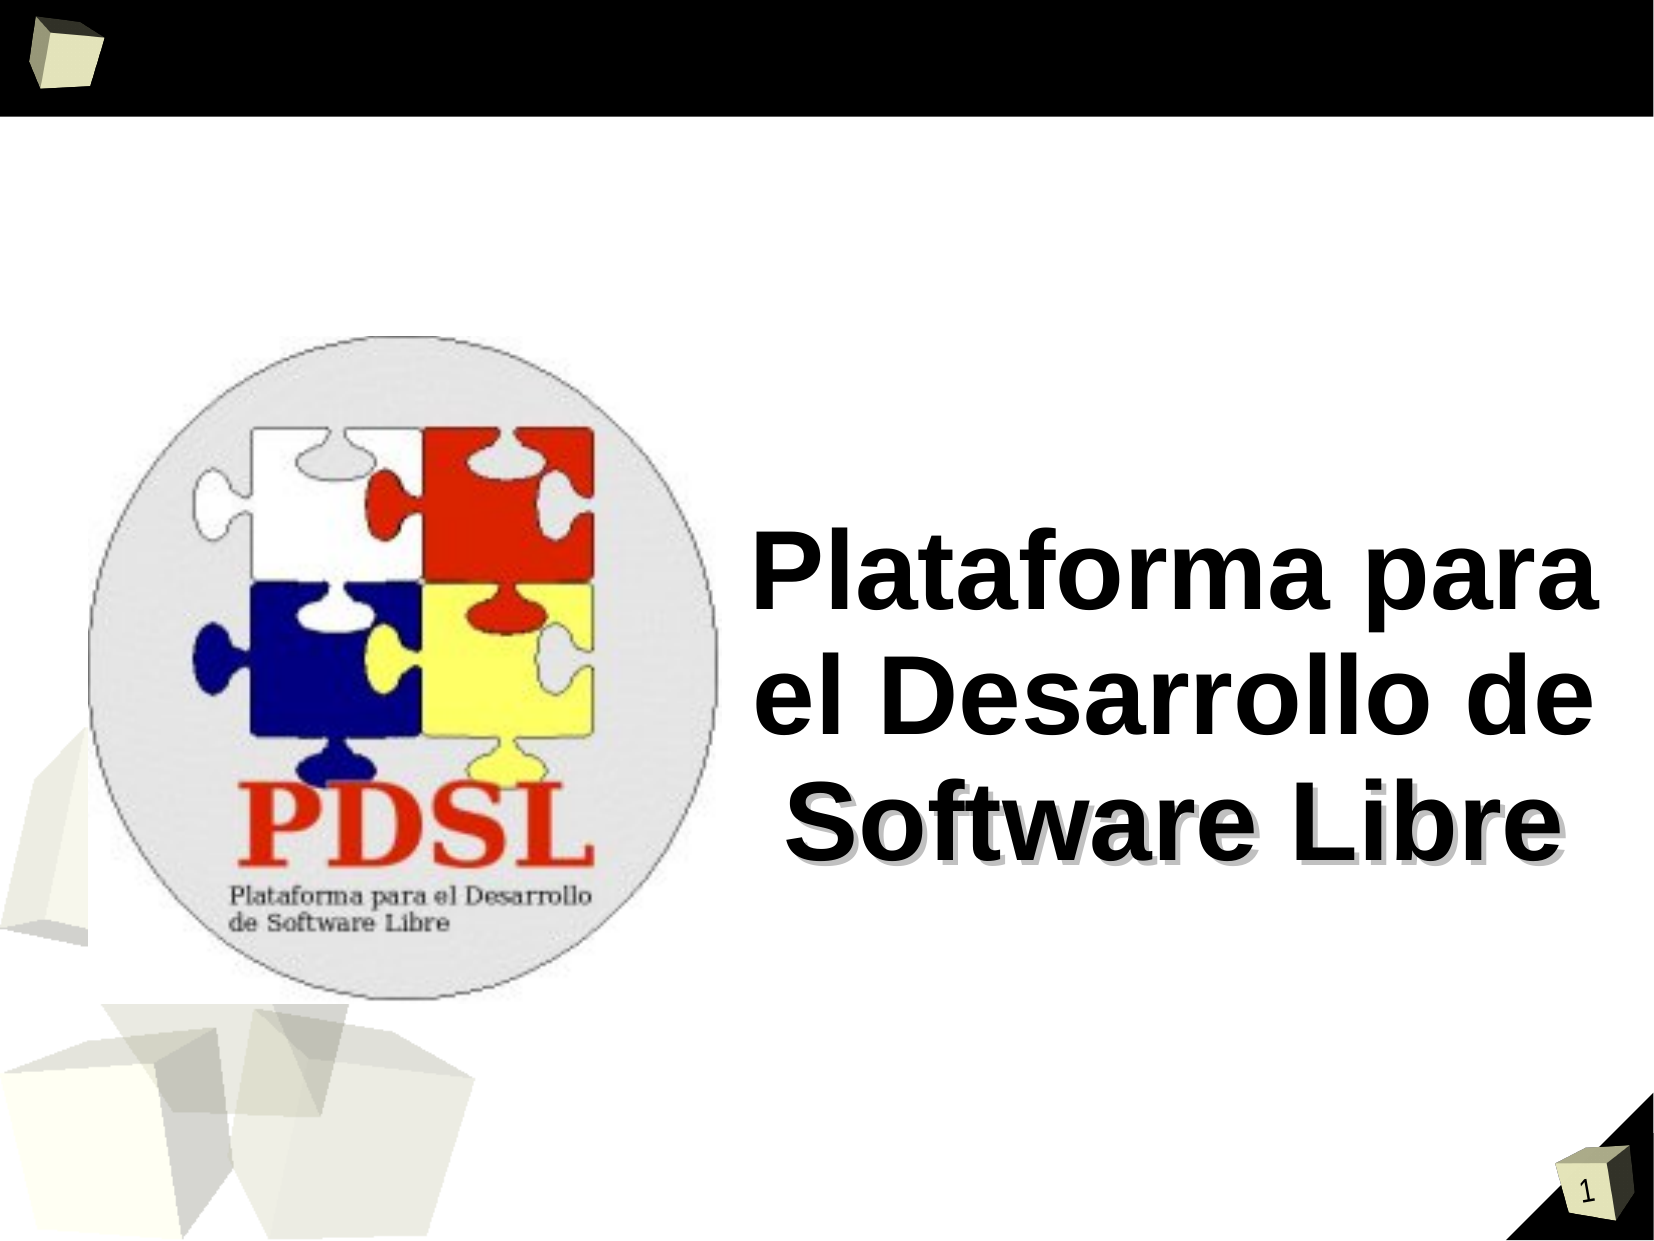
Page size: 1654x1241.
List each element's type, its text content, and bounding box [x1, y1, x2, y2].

picture [0, 336, 722, 1241]
subtitle Plataforma para el Desarrollo de Software Libre [738, 177, 1611, 1214]
